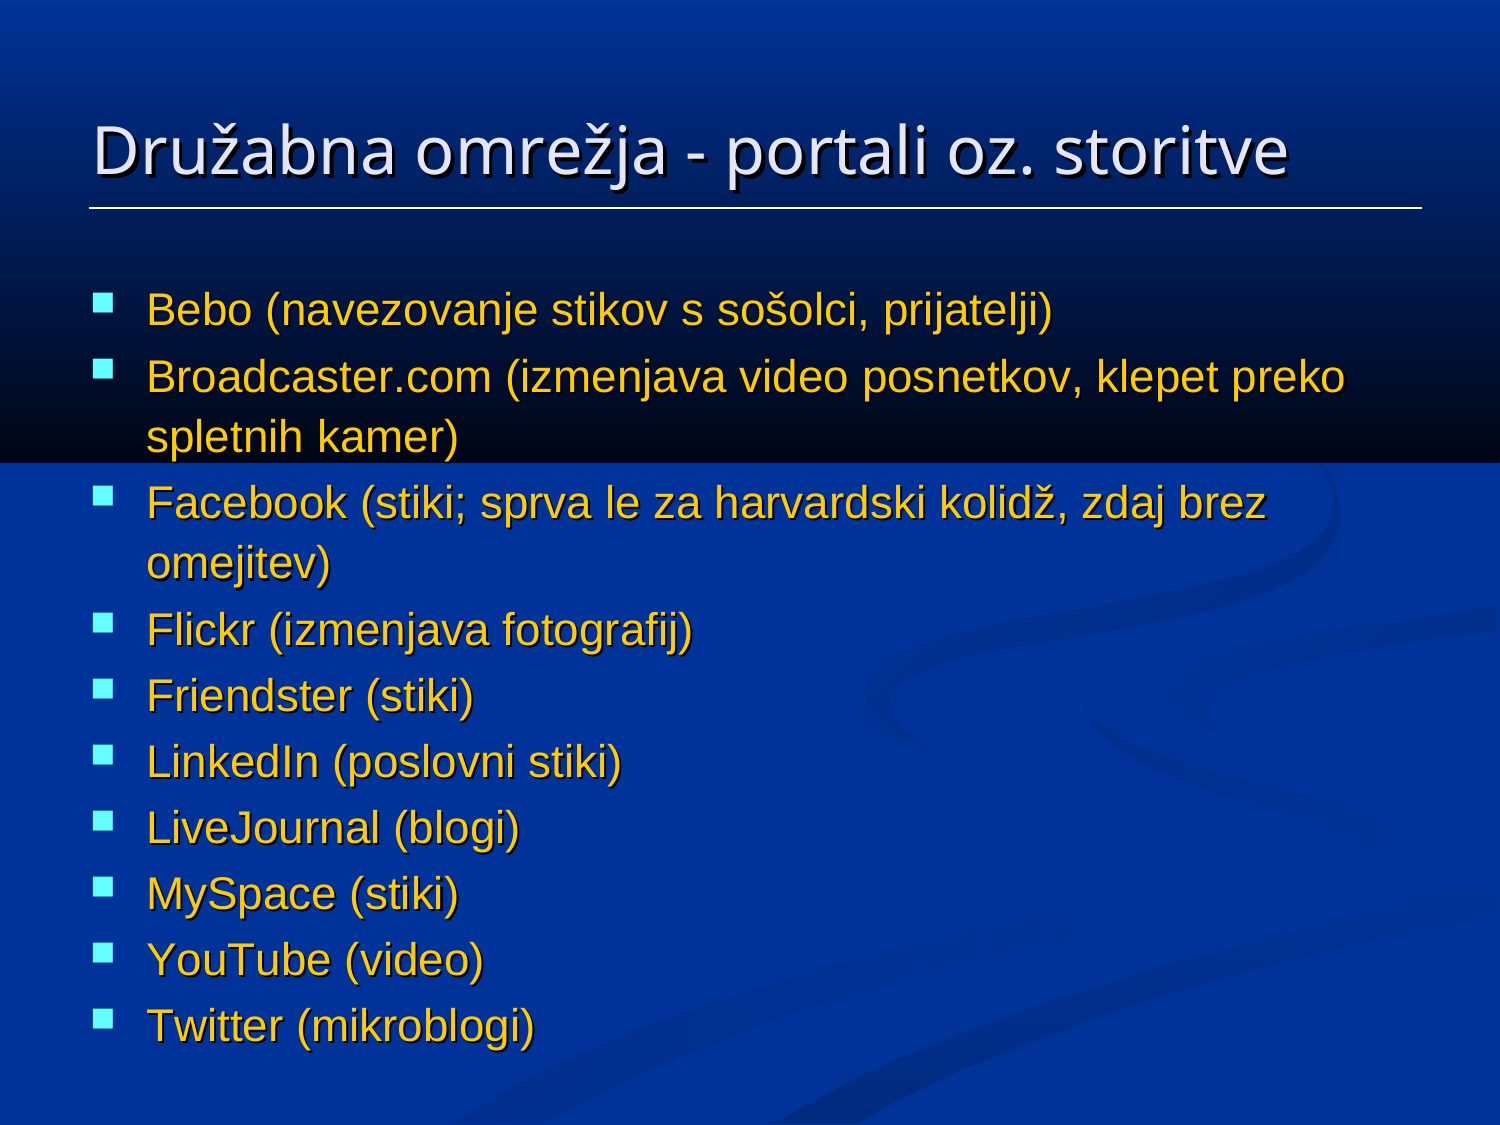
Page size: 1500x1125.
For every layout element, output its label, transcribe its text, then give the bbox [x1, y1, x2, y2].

list Bebo (navezovanje stikov s sošolci, prijatelji) Broadcaster.com (izmenjava video posnetkov, klepet preko spletnih kamer) Facebook (stiki; sprva le za harvardski kolidž, zdaj brez omejitev) Flickr (izmenjava fotografij) Friendster (stiki) LinkedIn (poslovni stiki) LiveJournal (blogi) MySpace (stiki) YouTube (video) Twitter (mikroblogi) [75, 267, 1481, 1094]
text_box Družabna omrežja - portali oz. storitve [76, 54, 1465, 242]
